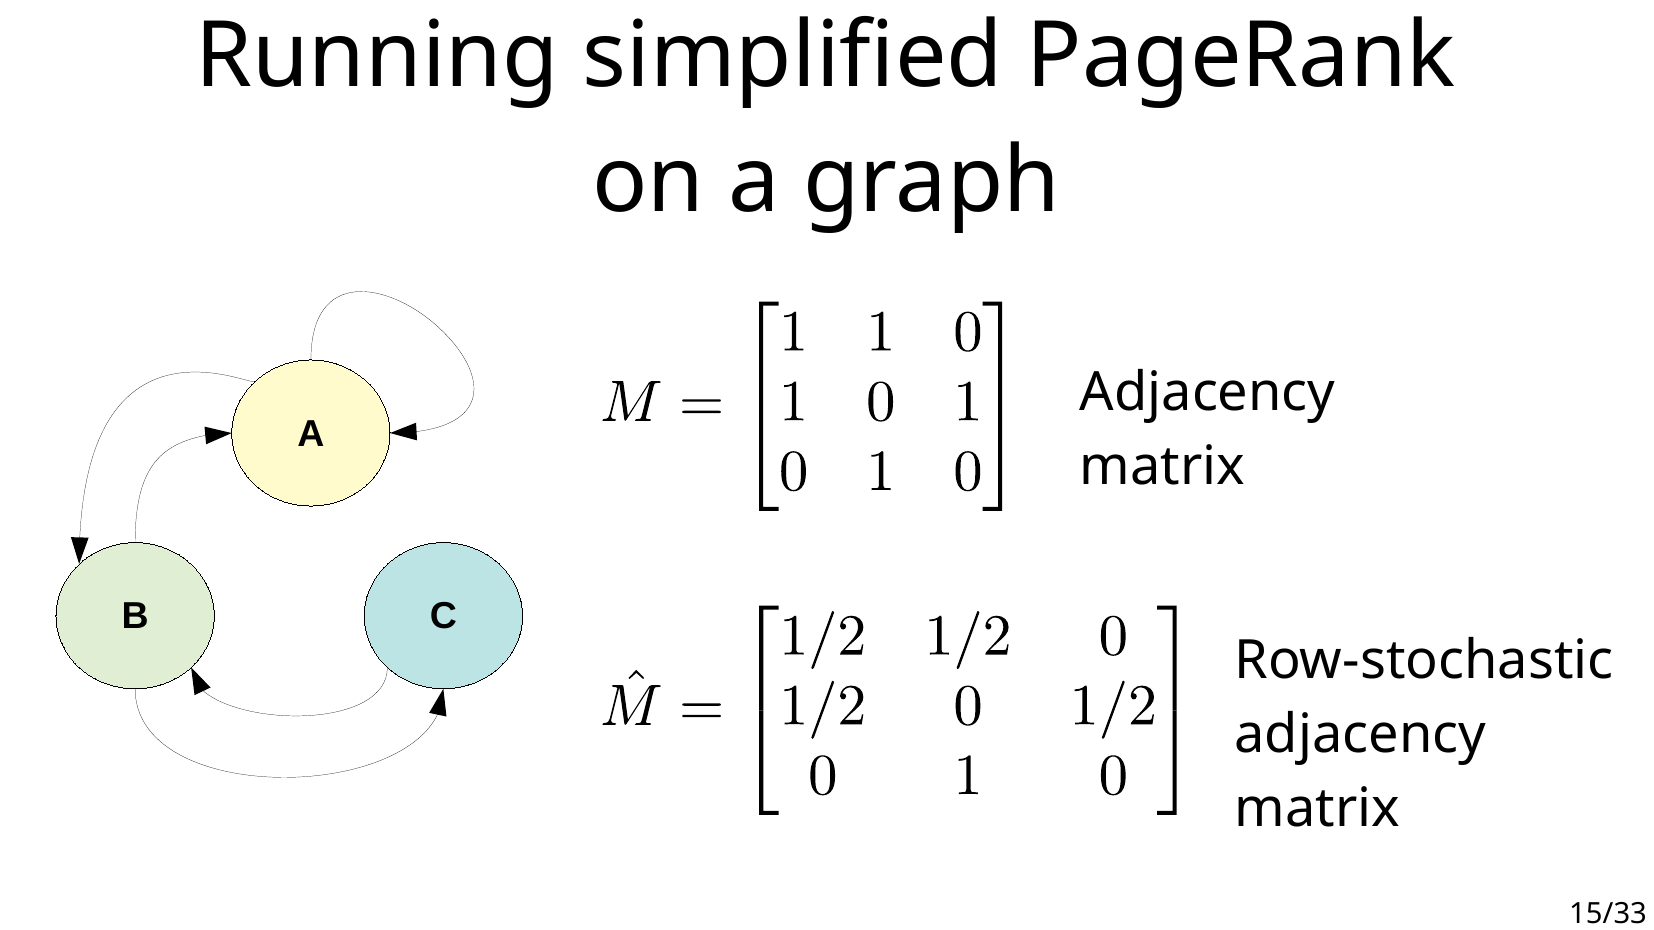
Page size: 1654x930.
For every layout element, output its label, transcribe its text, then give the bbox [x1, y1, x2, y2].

text_box C [364, 542, 523, 689]
text_box B [55, 542, 215, 689]
text_box Adjacency matrix [1065, 344, 1396, 482]
title Running simplified PageRank on a graph [82, 0, 1571, 243]
text_box [600, 301, 1022, 511]
text_box A [231, 359, 390, 507]
text_box [600, 605, 1196, 816]
text_box Row-stochastic adjacency matrix [1219, 612, 1636, 811]
